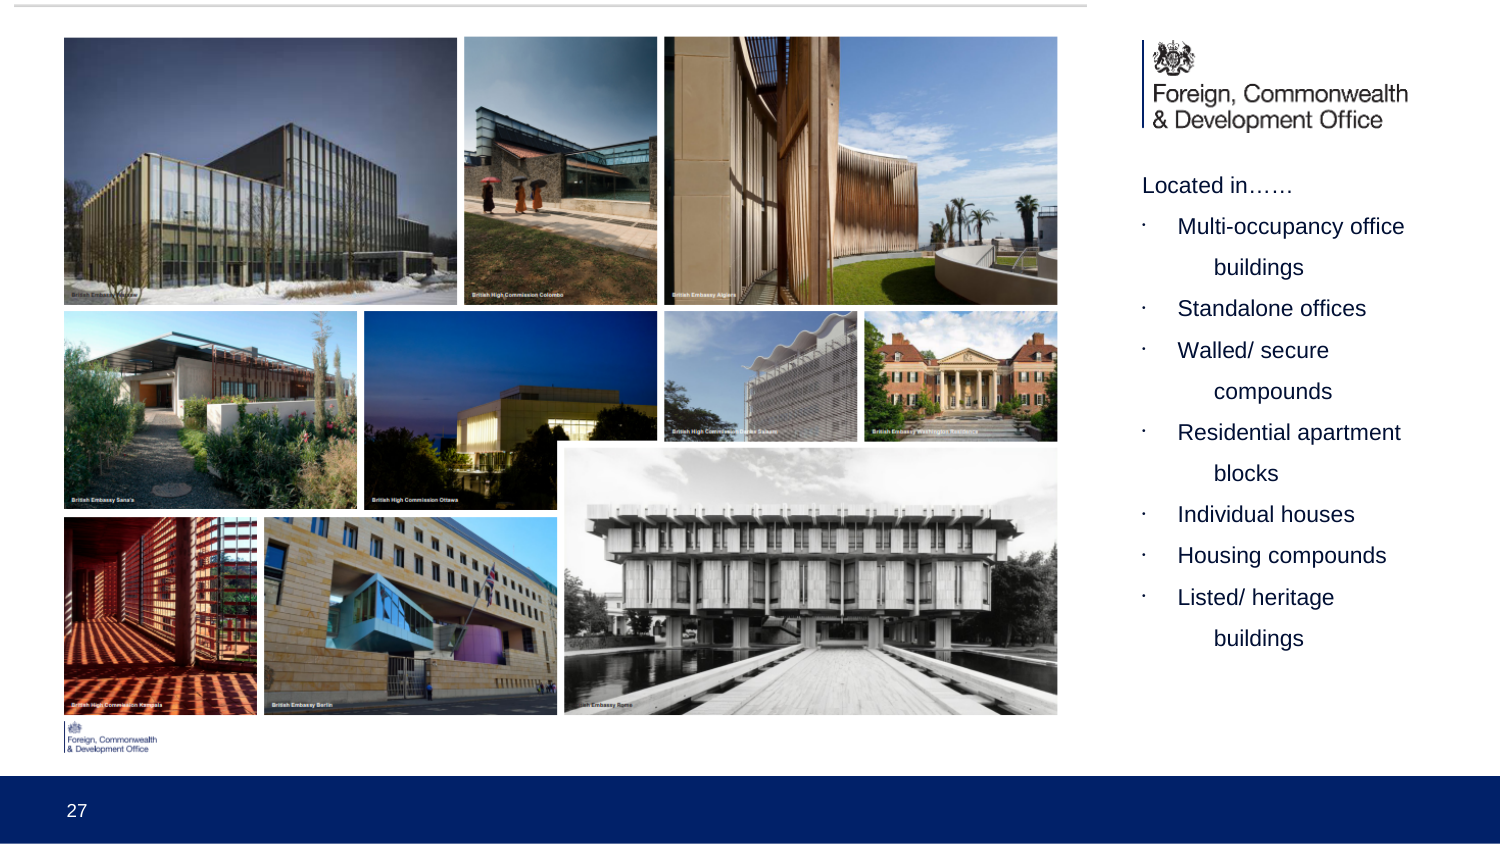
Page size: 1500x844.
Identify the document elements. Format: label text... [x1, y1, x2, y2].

picture [14, 4, 1087, 763]
text_box Located in…… Multi-occupancy office buildings Standalone offices Walled/ secure compounds Residential apartment blocks Individual houses Housing compounds Listed/ heritage buildings [1130, 164, 1442, 740]
text_box [0, 776, 1500, 844]
